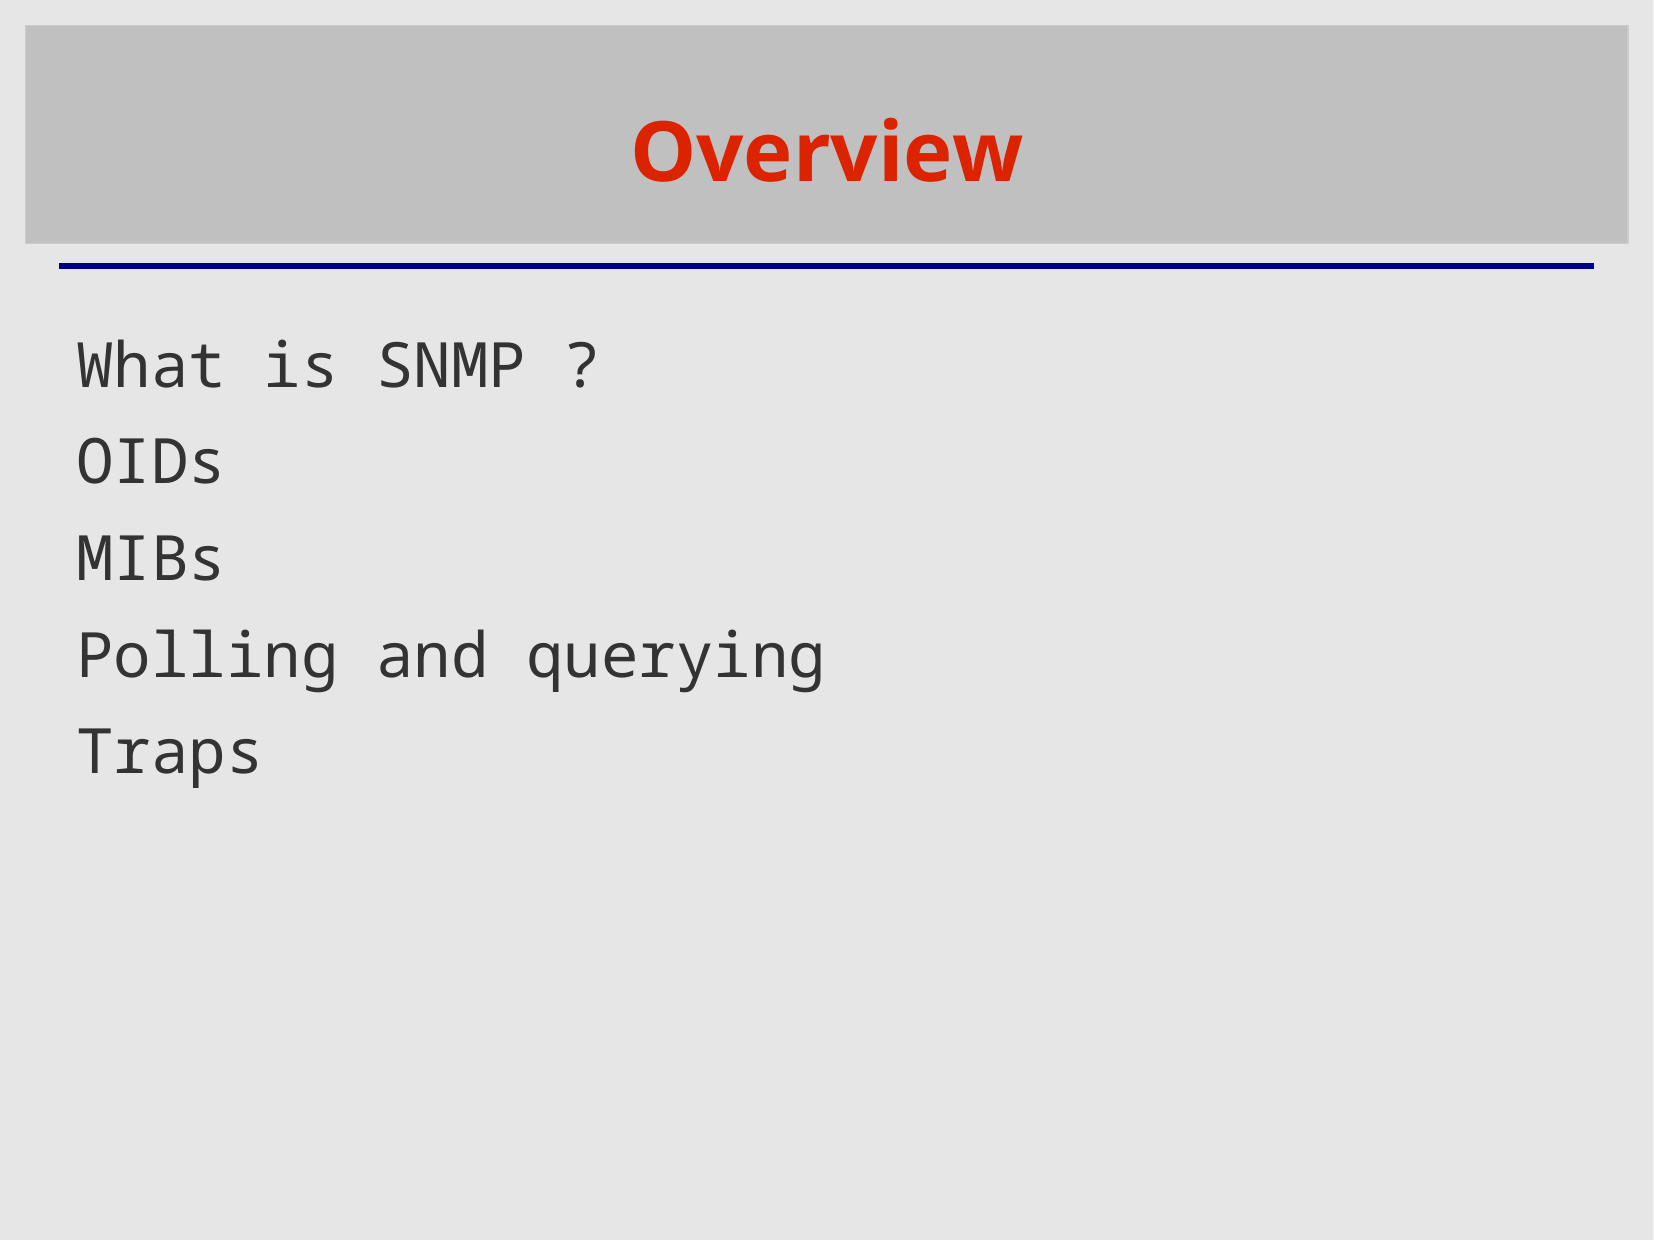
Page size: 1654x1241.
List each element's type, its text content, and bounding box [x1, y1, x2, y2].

list What is SNMP ? OIDs MIBs Polling and querying Traps [59, 322, 1595, 1132]
title Overview [121, 46, 1534, 254]
